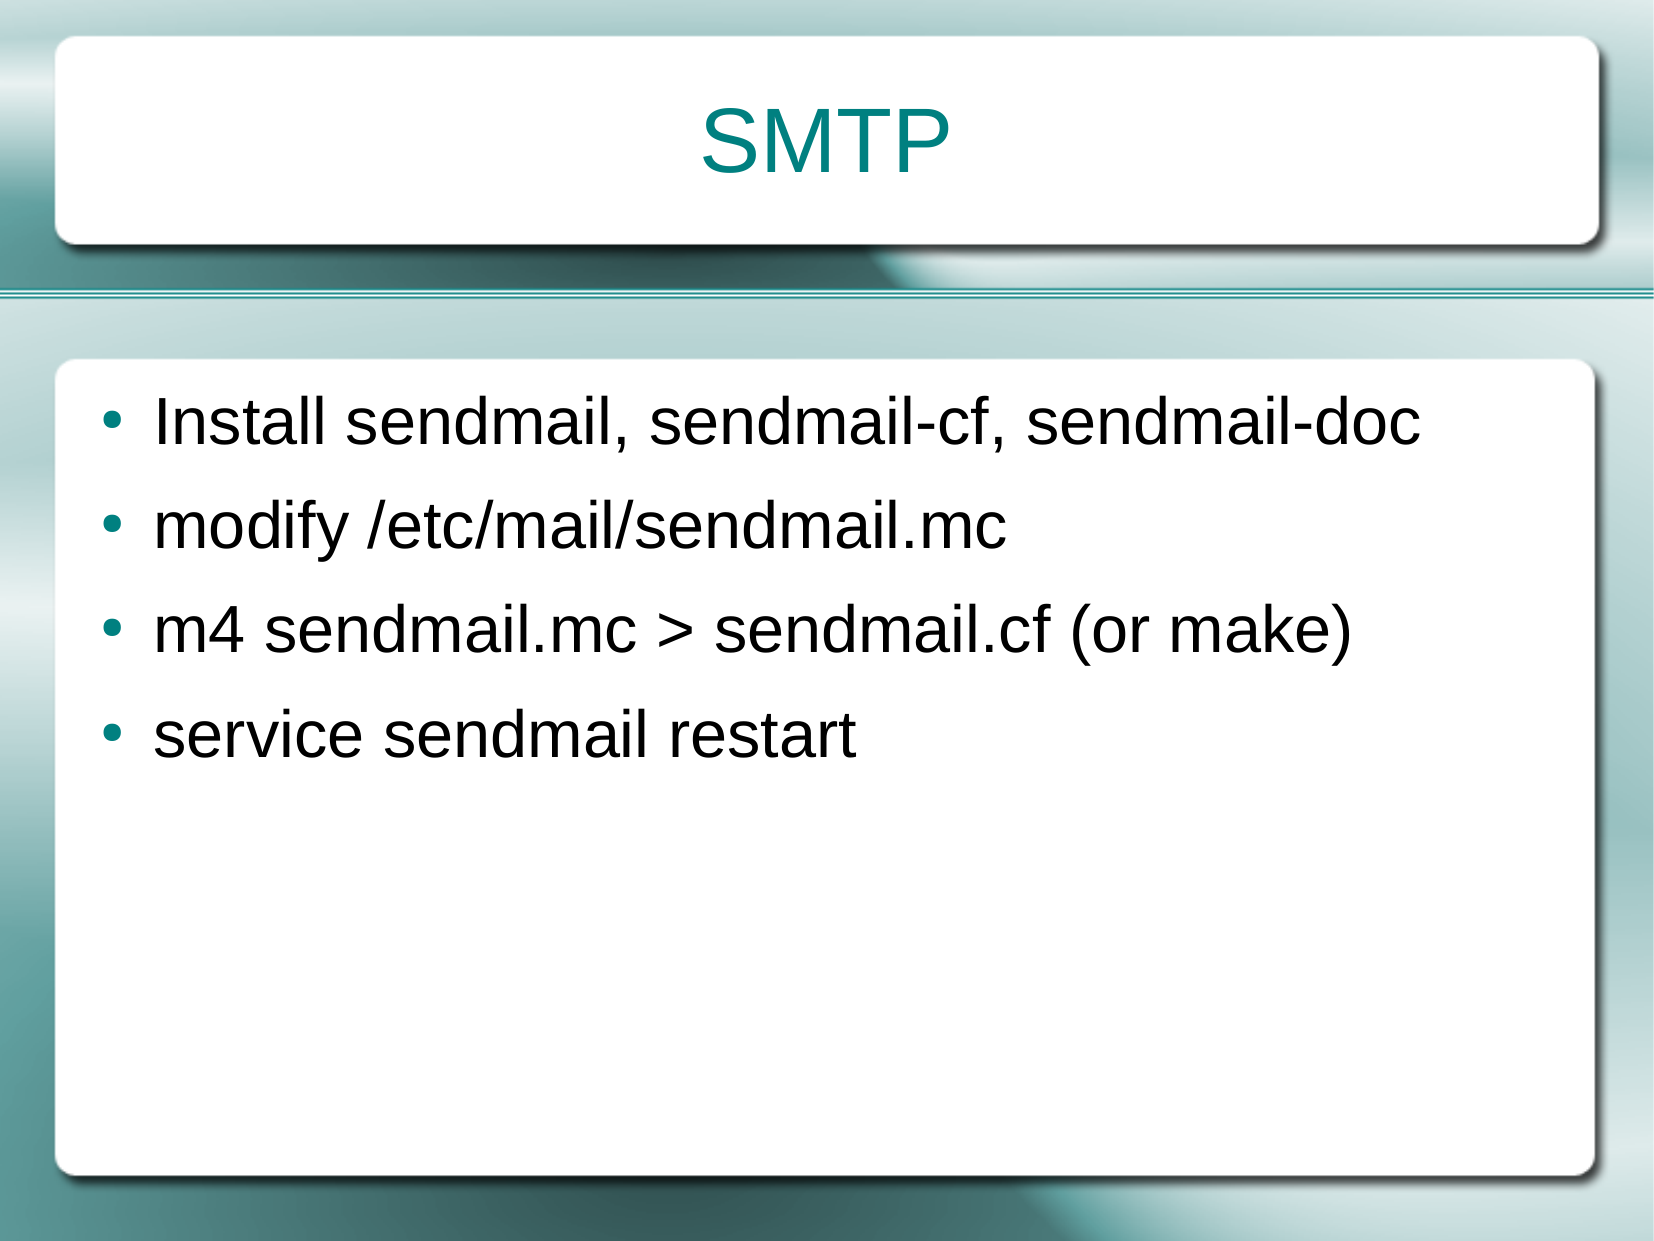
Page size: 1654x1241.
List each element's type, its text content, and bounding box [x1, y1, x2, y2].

picture [0, 0, 1654, 1241]
title SMTP [82, 45, 1571, 238]
list Install sendmail, sendmail-cf, sendmail-doc modify /etc/mail/sendmail.mc m4 sendmail.mc > sendmail.cf (or make) service sendmail restart [82, 383, 1571, 1019]
